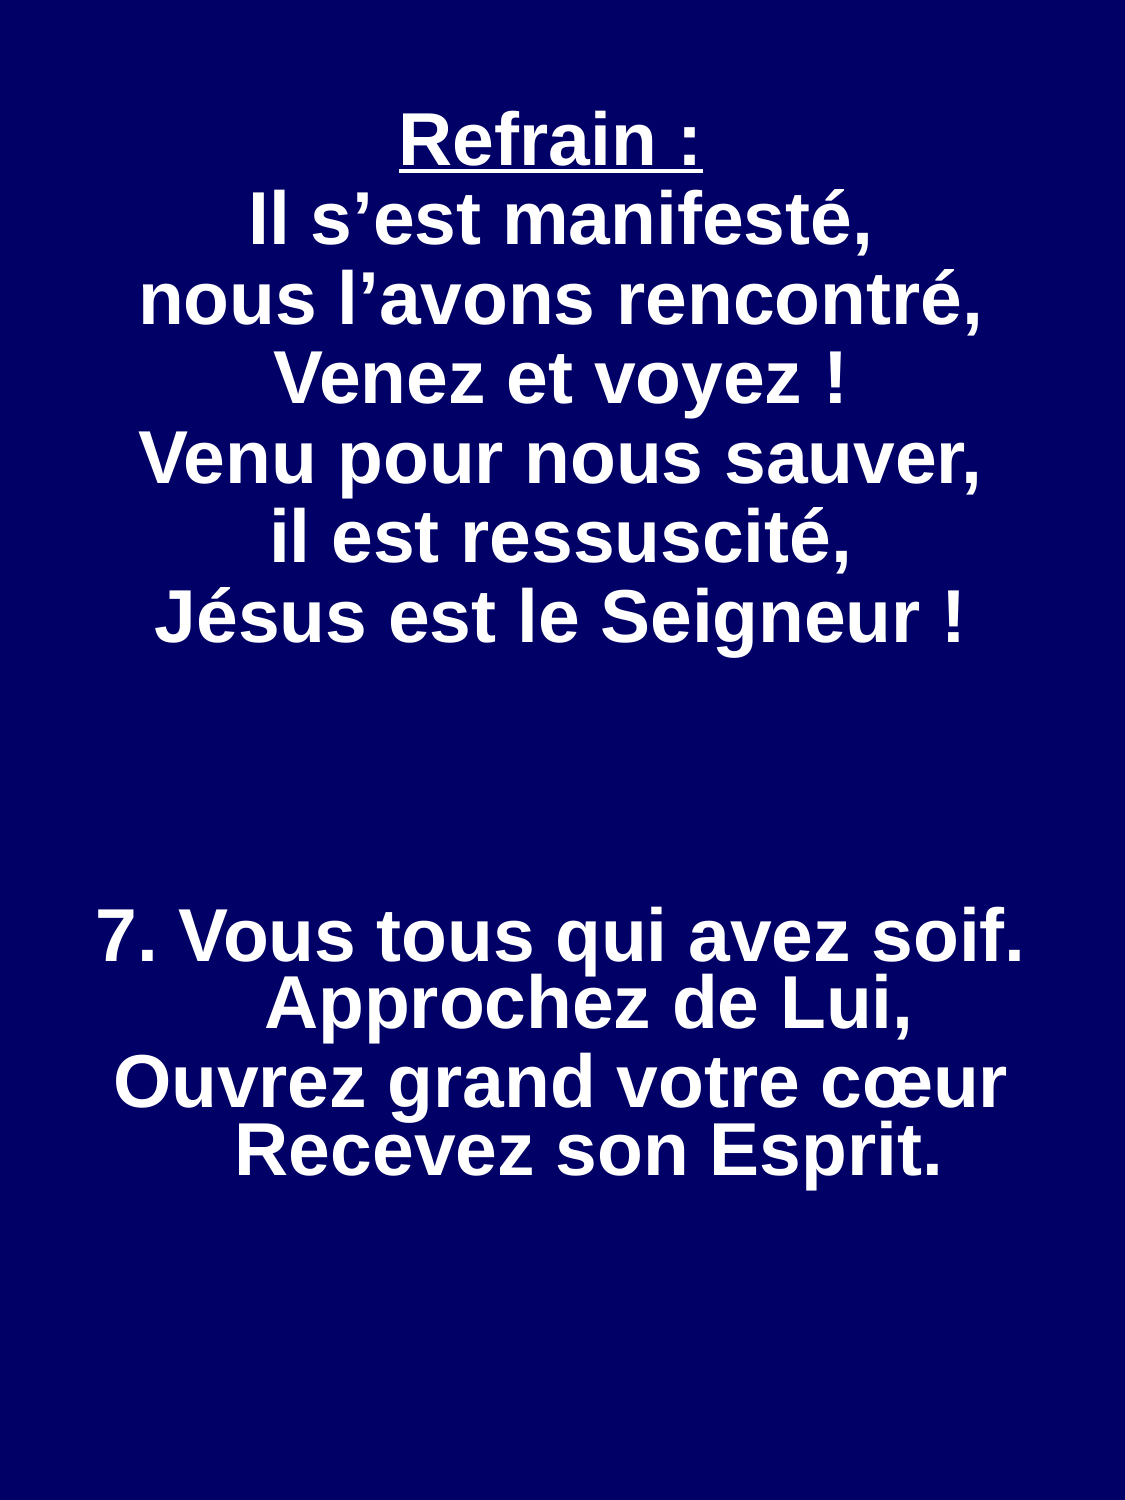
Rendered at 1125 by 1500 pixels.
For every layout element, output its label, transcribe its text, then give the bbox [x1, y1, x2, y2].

text_box Refrain : Il s’est manifesté, nous l’avons rencontré, Venez et voyez ! Venu pour nous sauver, il est ressuscité, Jésus est le Seigneur ! 7. Vous tous qui avez soif. Approchez de Lui, Ouvrez grand votre cœur Recevez son Esprit. [11, 35, 1111, 1441]
